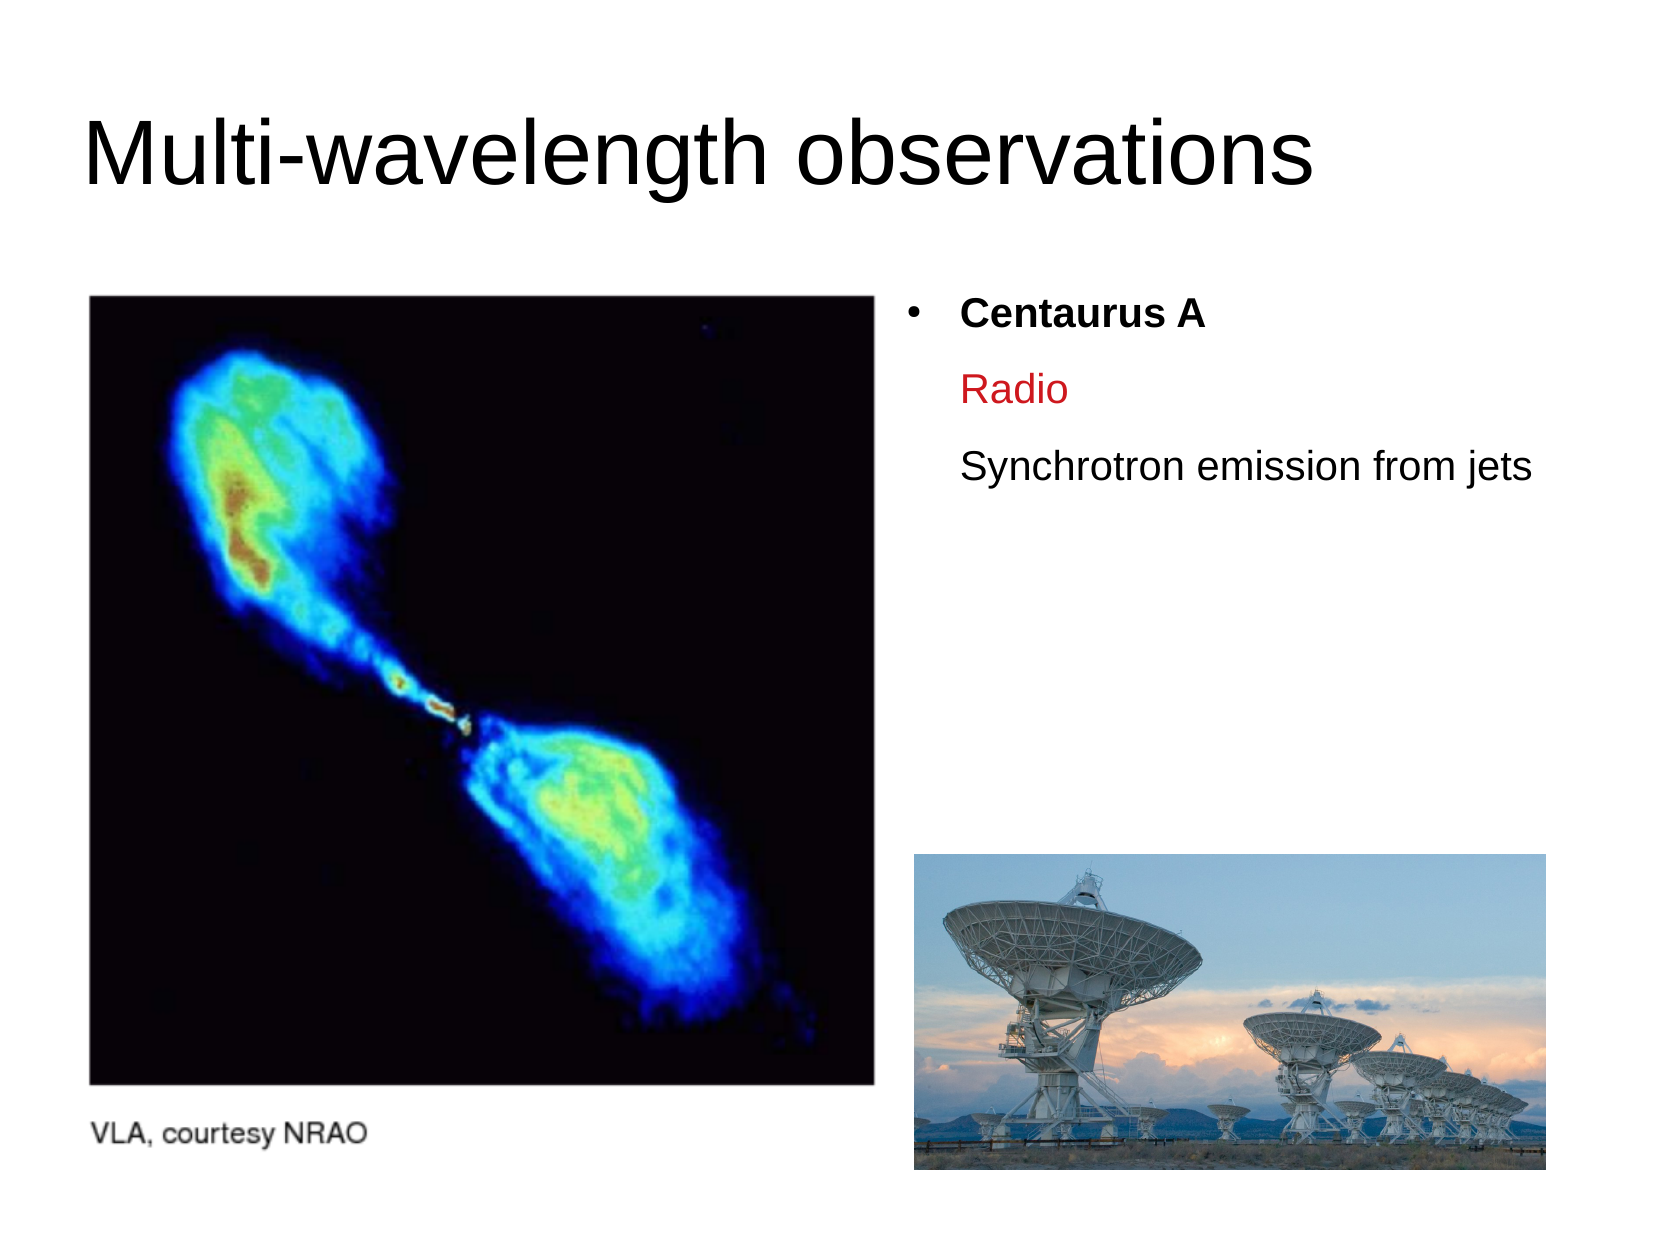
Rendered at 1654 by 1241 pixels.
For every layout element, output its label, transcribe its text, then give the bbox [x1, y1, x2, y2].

list Centaurus A Radio Synchrotron emission from jets [890, 290, 1571, 1010]
picture [914, 854, 1546, 1171]
picture [82, 286, 890, 1156]
title Multi-wavelength observations [82, 49, 1571, 257]
